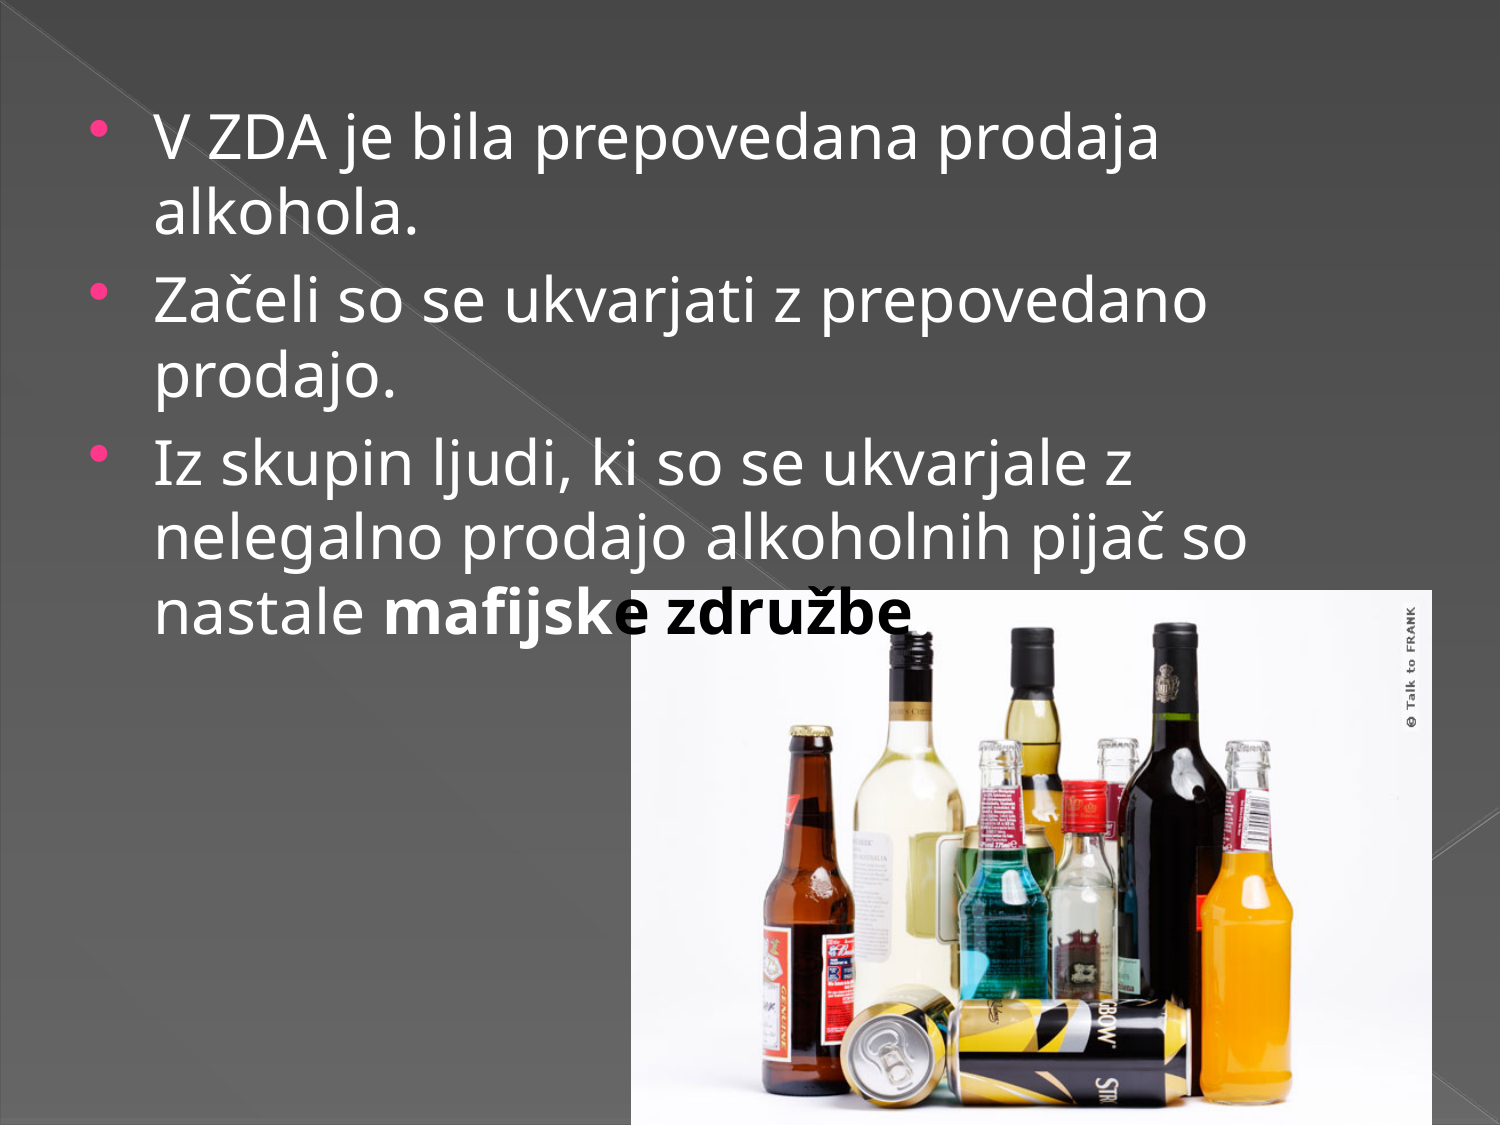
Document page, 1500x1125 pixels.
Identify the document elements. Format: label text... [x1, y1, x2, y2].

picture [631, 590, 1432, 1125]
list V ZDA je bila prepovedana prodaja alkohola. Začeli so se ukvarjati z prepovedano prodajo. Iz skupin ljudi, ki so se ukvarjale z nelegalno prodajo alkoholnih pijač so nastale mafijske združbe. [64, 90, 1425, 1059]
